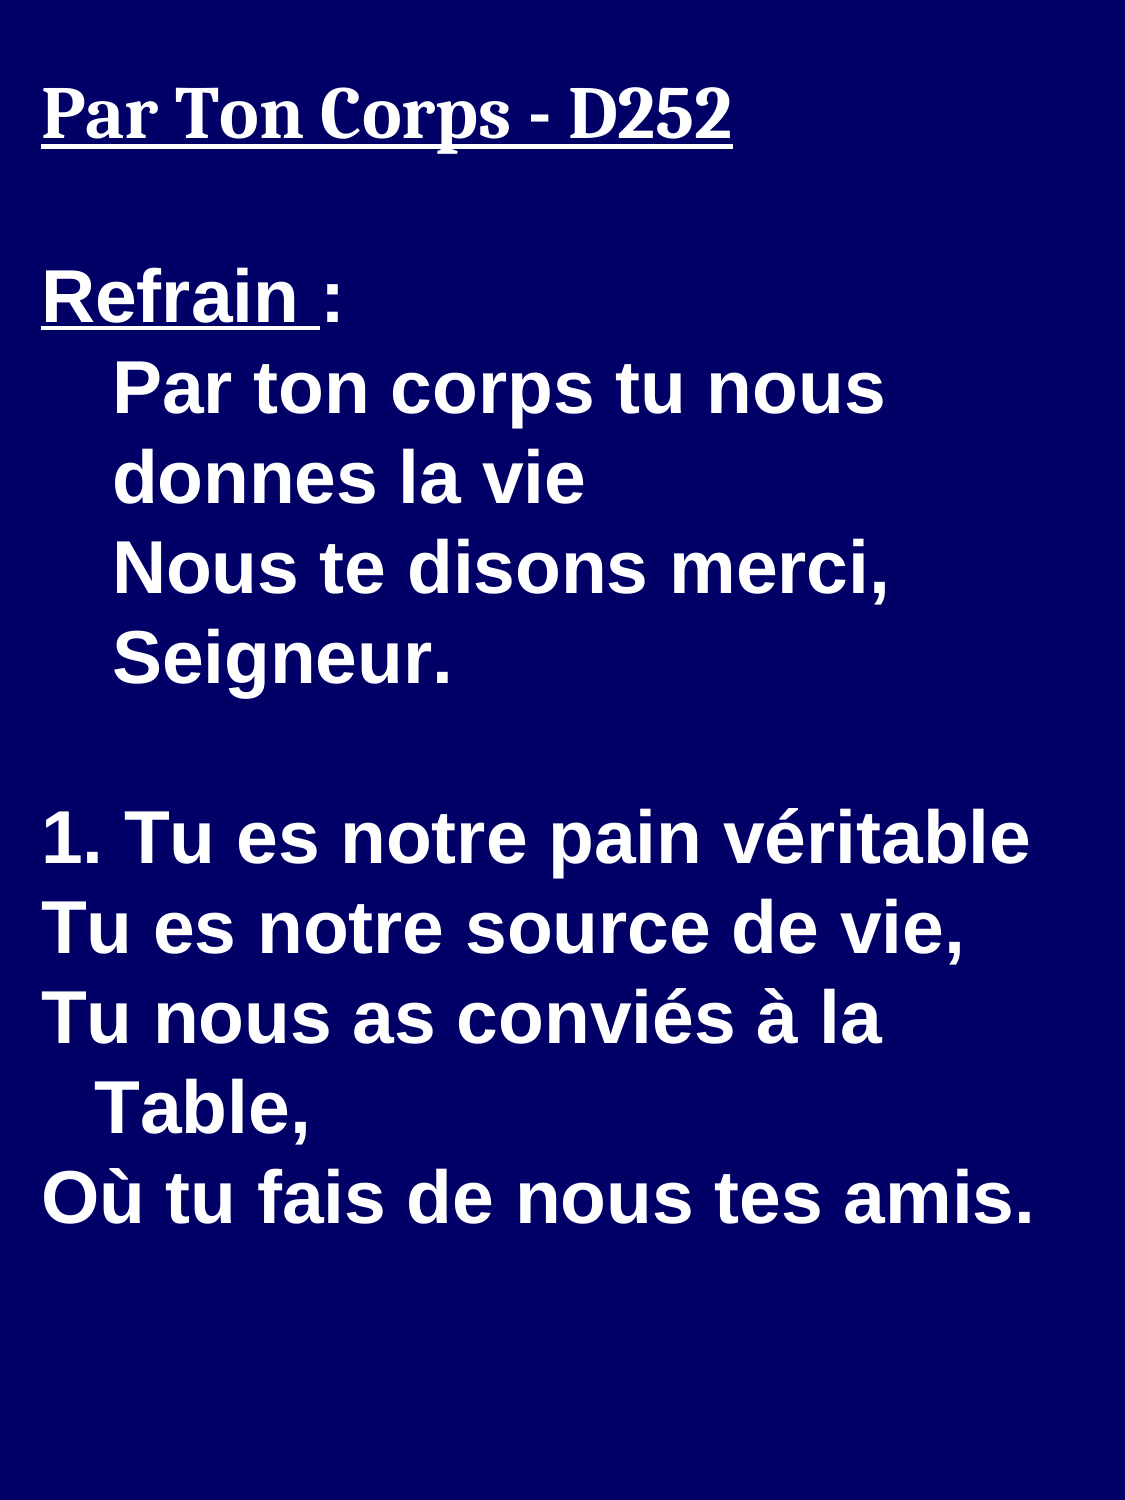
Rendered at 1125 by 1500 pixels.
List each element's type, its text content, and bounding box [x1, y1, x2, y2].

text_box Par Ton Corps - D252 Refrain : Par ton corps tu nous donnes la vie Nous te disons merci, Seigneur. 1. Tu es notre pain véritable Tu es notre source de vie, Tu nous as conviés à la Table, Où tu fais de nous tes amis. [23, 56, 1087, 1246]
